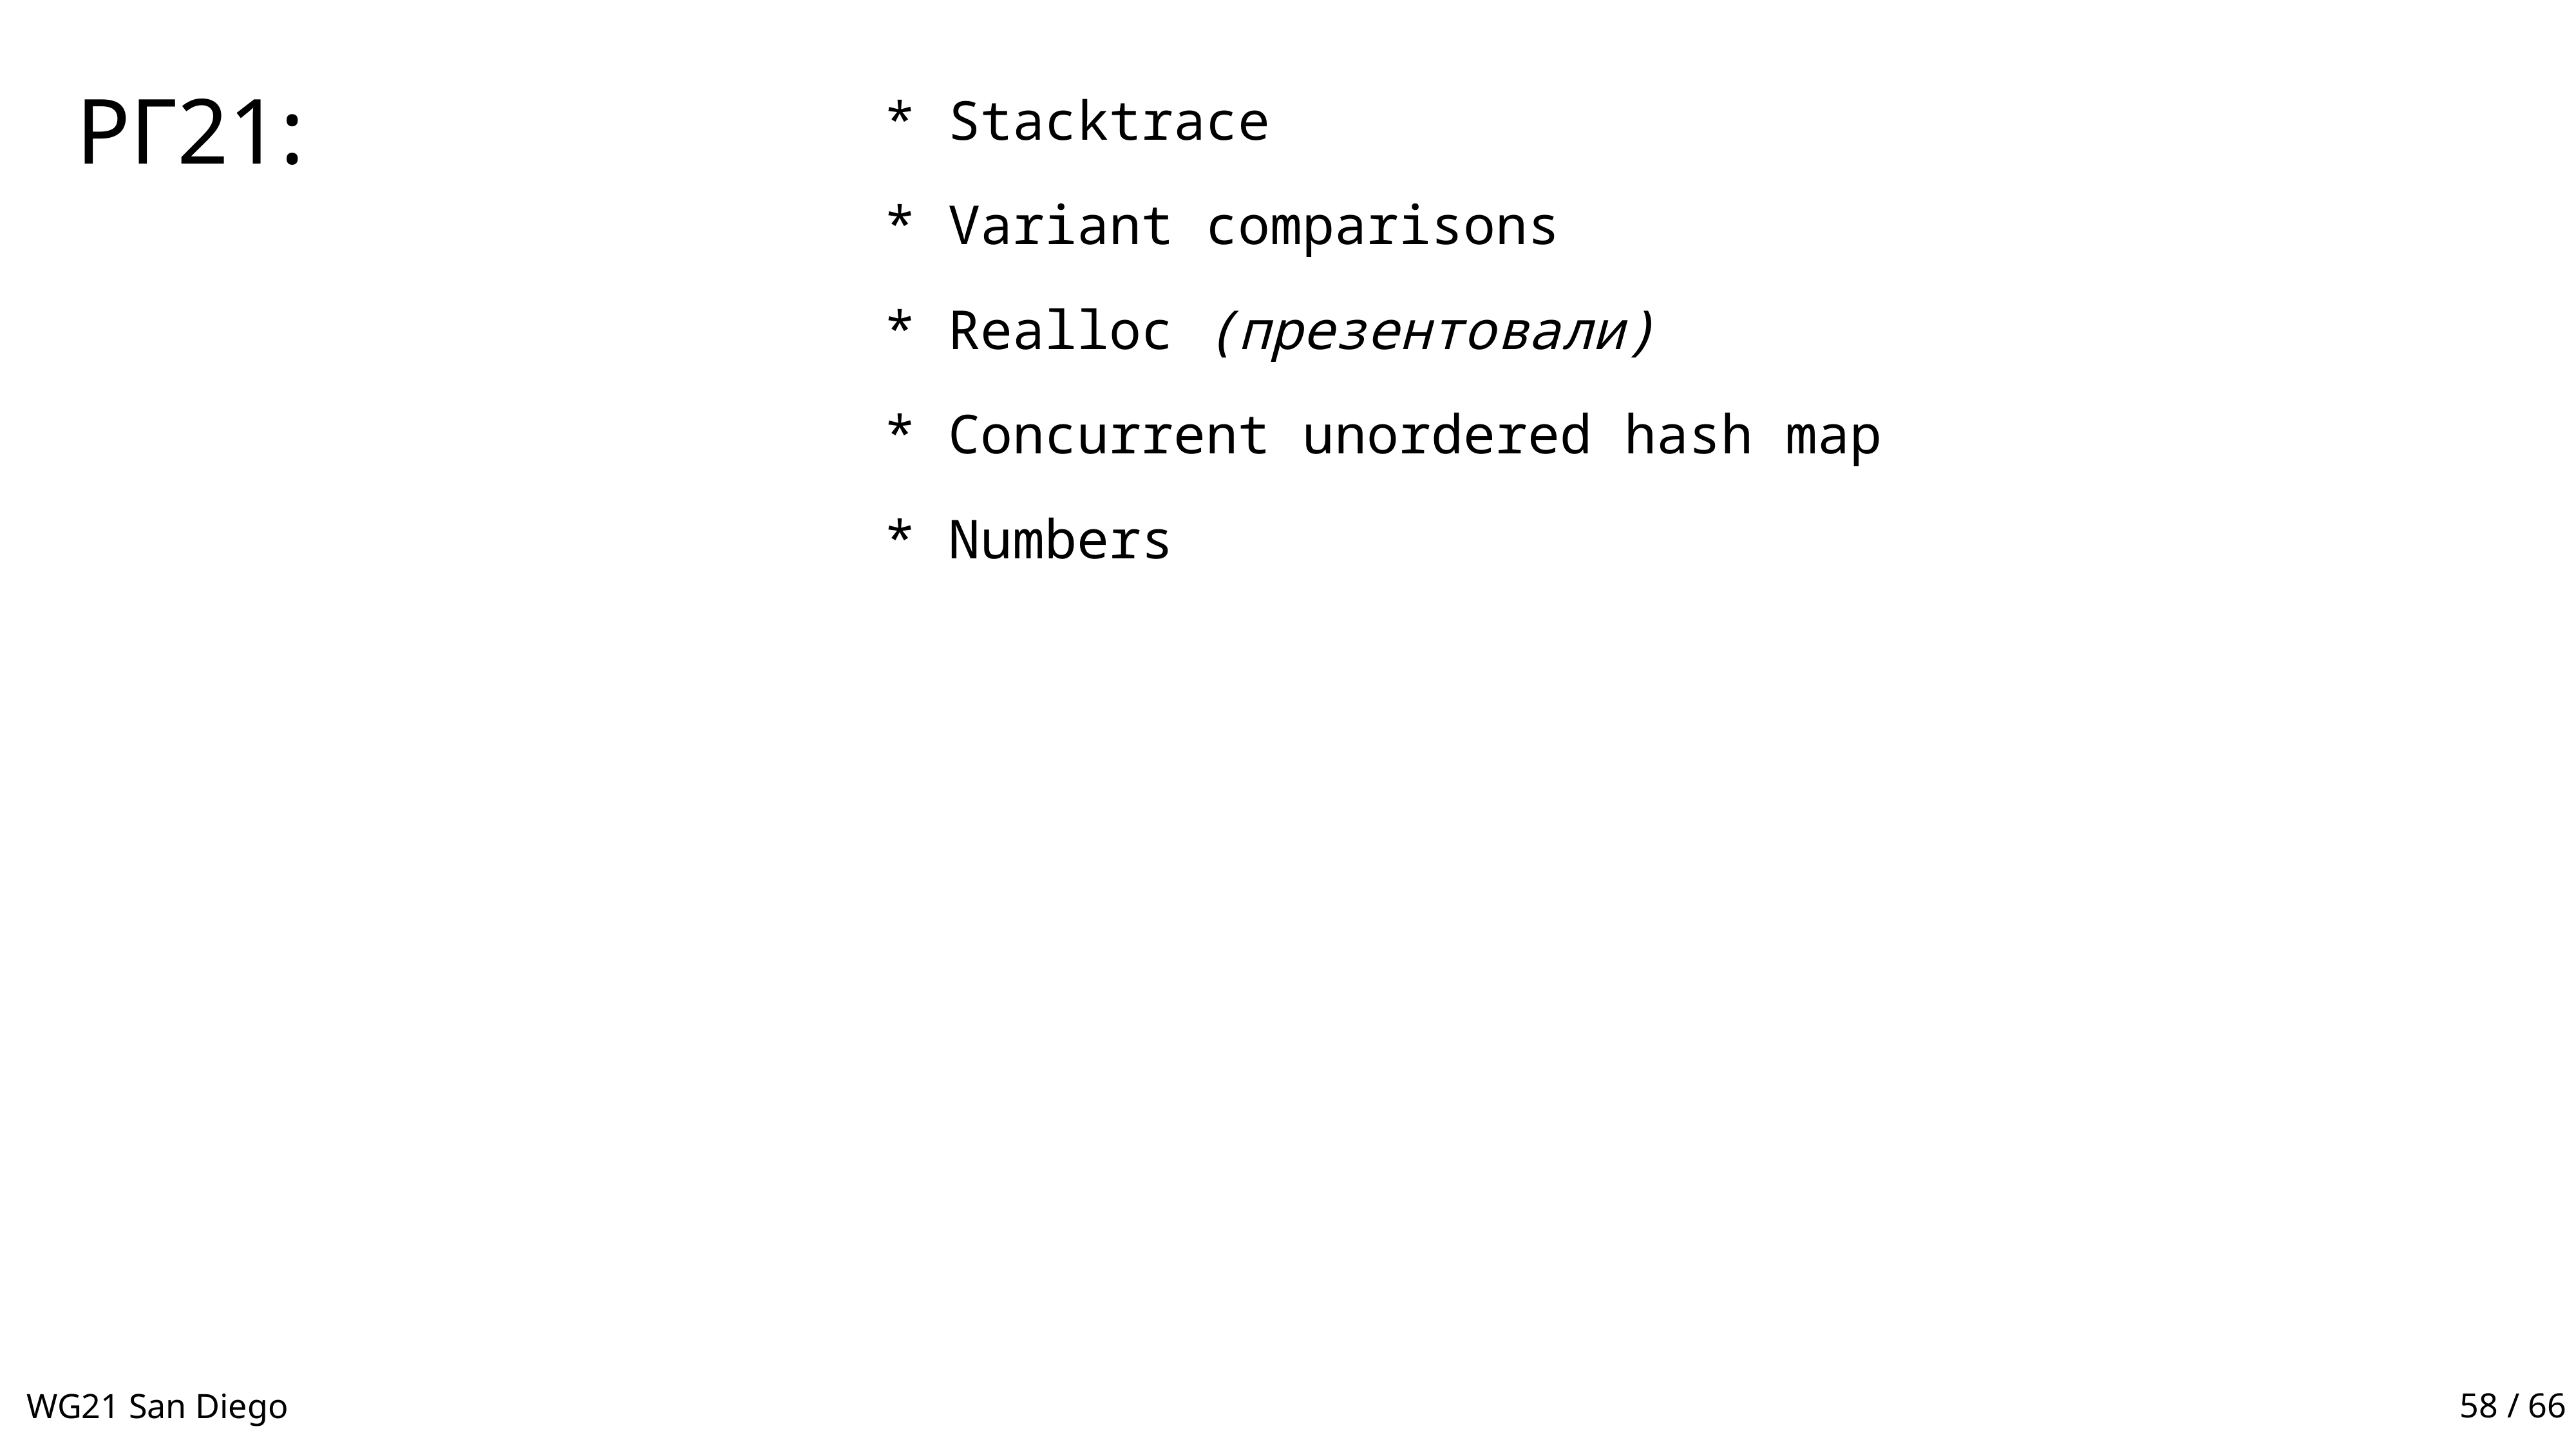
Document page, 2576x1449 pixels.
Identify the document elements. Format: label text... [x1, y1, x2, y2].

list WG21 San Diego [17, 1376, 1114, 1431]
list * Stacktrace * Variant comparisons * Realloc (презентовали) * Concurrent unordered hash map * Numbers [875, 81, 2460, 1249]
list <number> / 66 [1479, 1376, 2576, 1431]
title РГ21: [66, 81, 802, 486]
